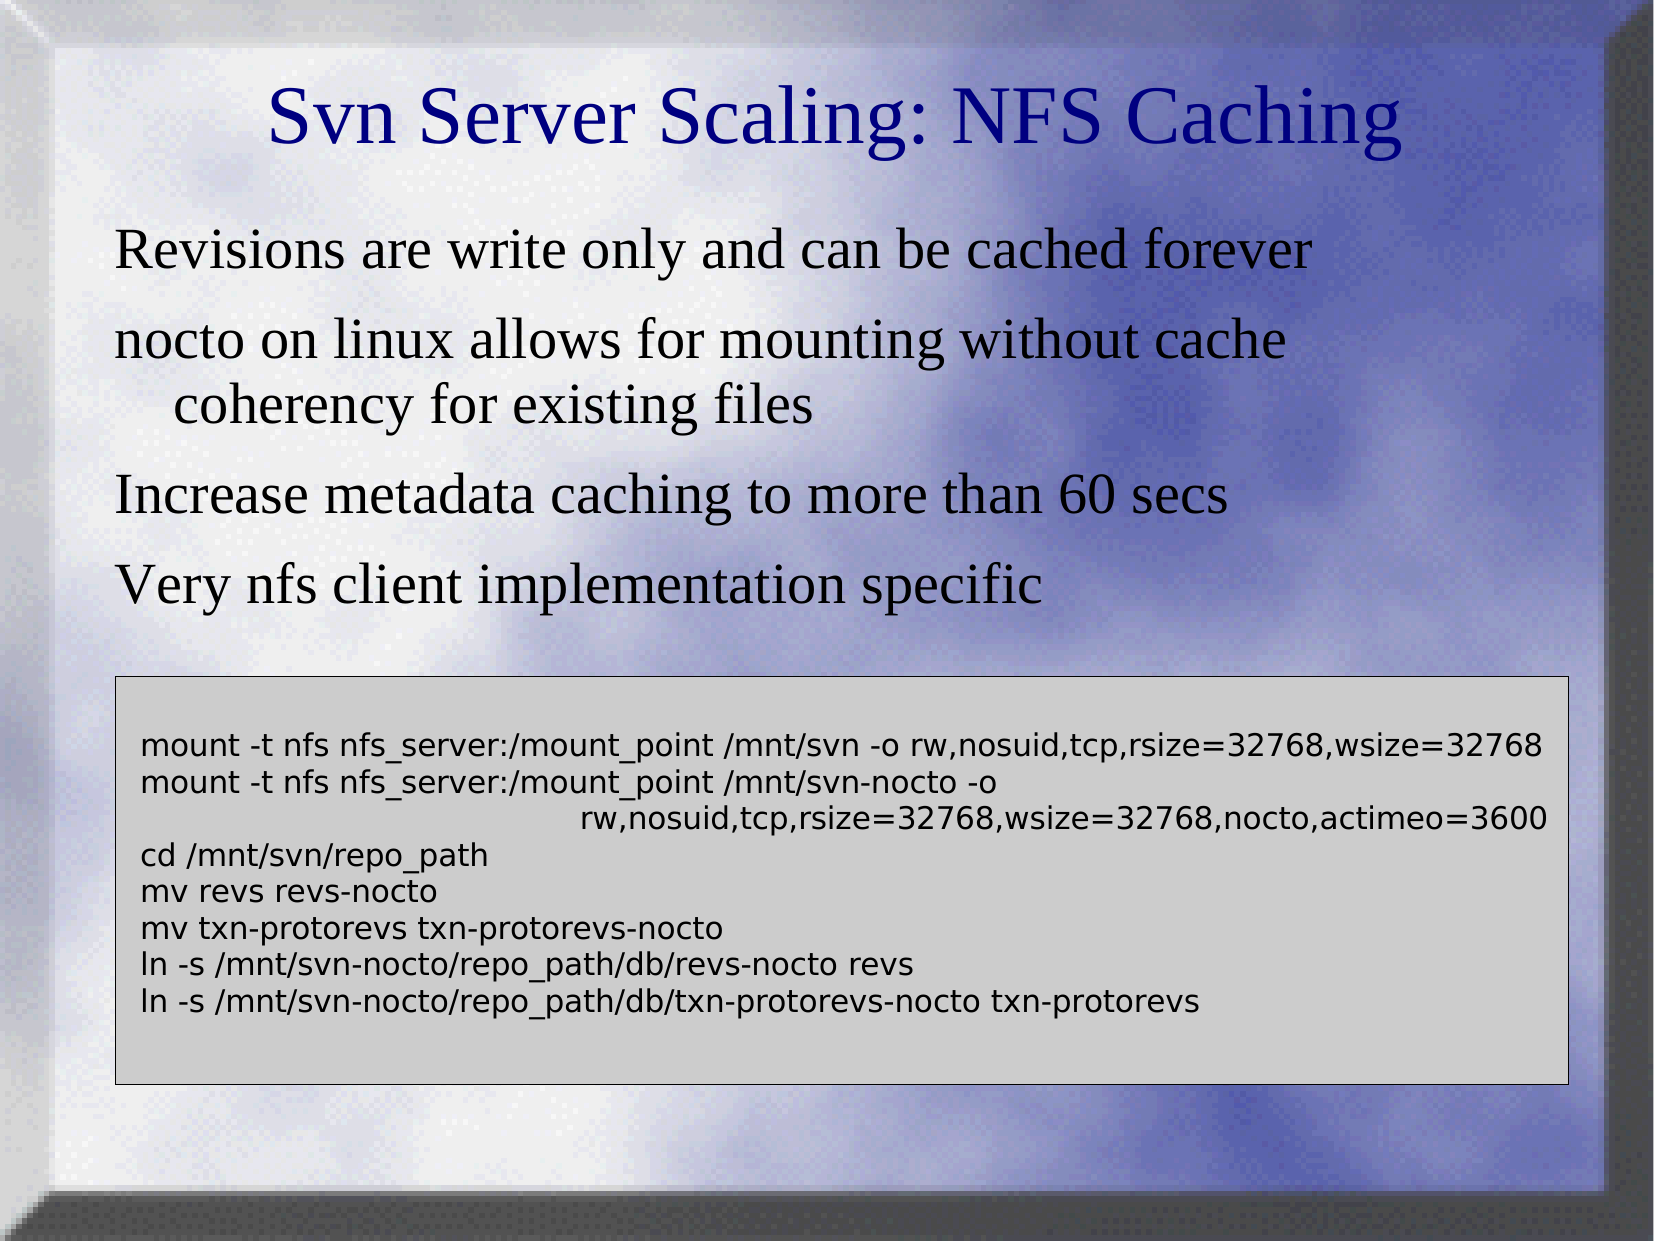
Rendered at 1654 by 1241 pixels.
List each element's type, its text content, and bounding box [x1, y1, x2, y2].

title Svn Server Scaling: NFS Caching [120, 67, 1552, 165]
list Revisions are write only and can be cached forever nocto on linux allows for mounting without cache coherency for existing files Increase metadata caching to more than 60 secs Very nfs client implementation specific [114, 216, 1527, 617]
text_box mount -t nfs nfs_server:/mount_point /mnt/svn -o rw,nosuid,tcp,rsize=32768,wsize=32768 mount -t nfs nfs_server:/mount_point /mnt/svn-nocto -o rw,nosuid,tcp,rsize=32768,wsize=32768,nocto,actimeo=3600 cd /mnt/svn/repo_path mv revs revs-nocto mv txn-protorevs txn-protorevs-nocto ln -s /mnt/svn-nocto/repo_path/db/revs-nocto revs ln -s /mnt/svn-nocto/repo_path/db/txn-protorevs-nocto txn-protorevs [115, 676, 1569, 1085]
picture [0, 0, 1654, 1241]
